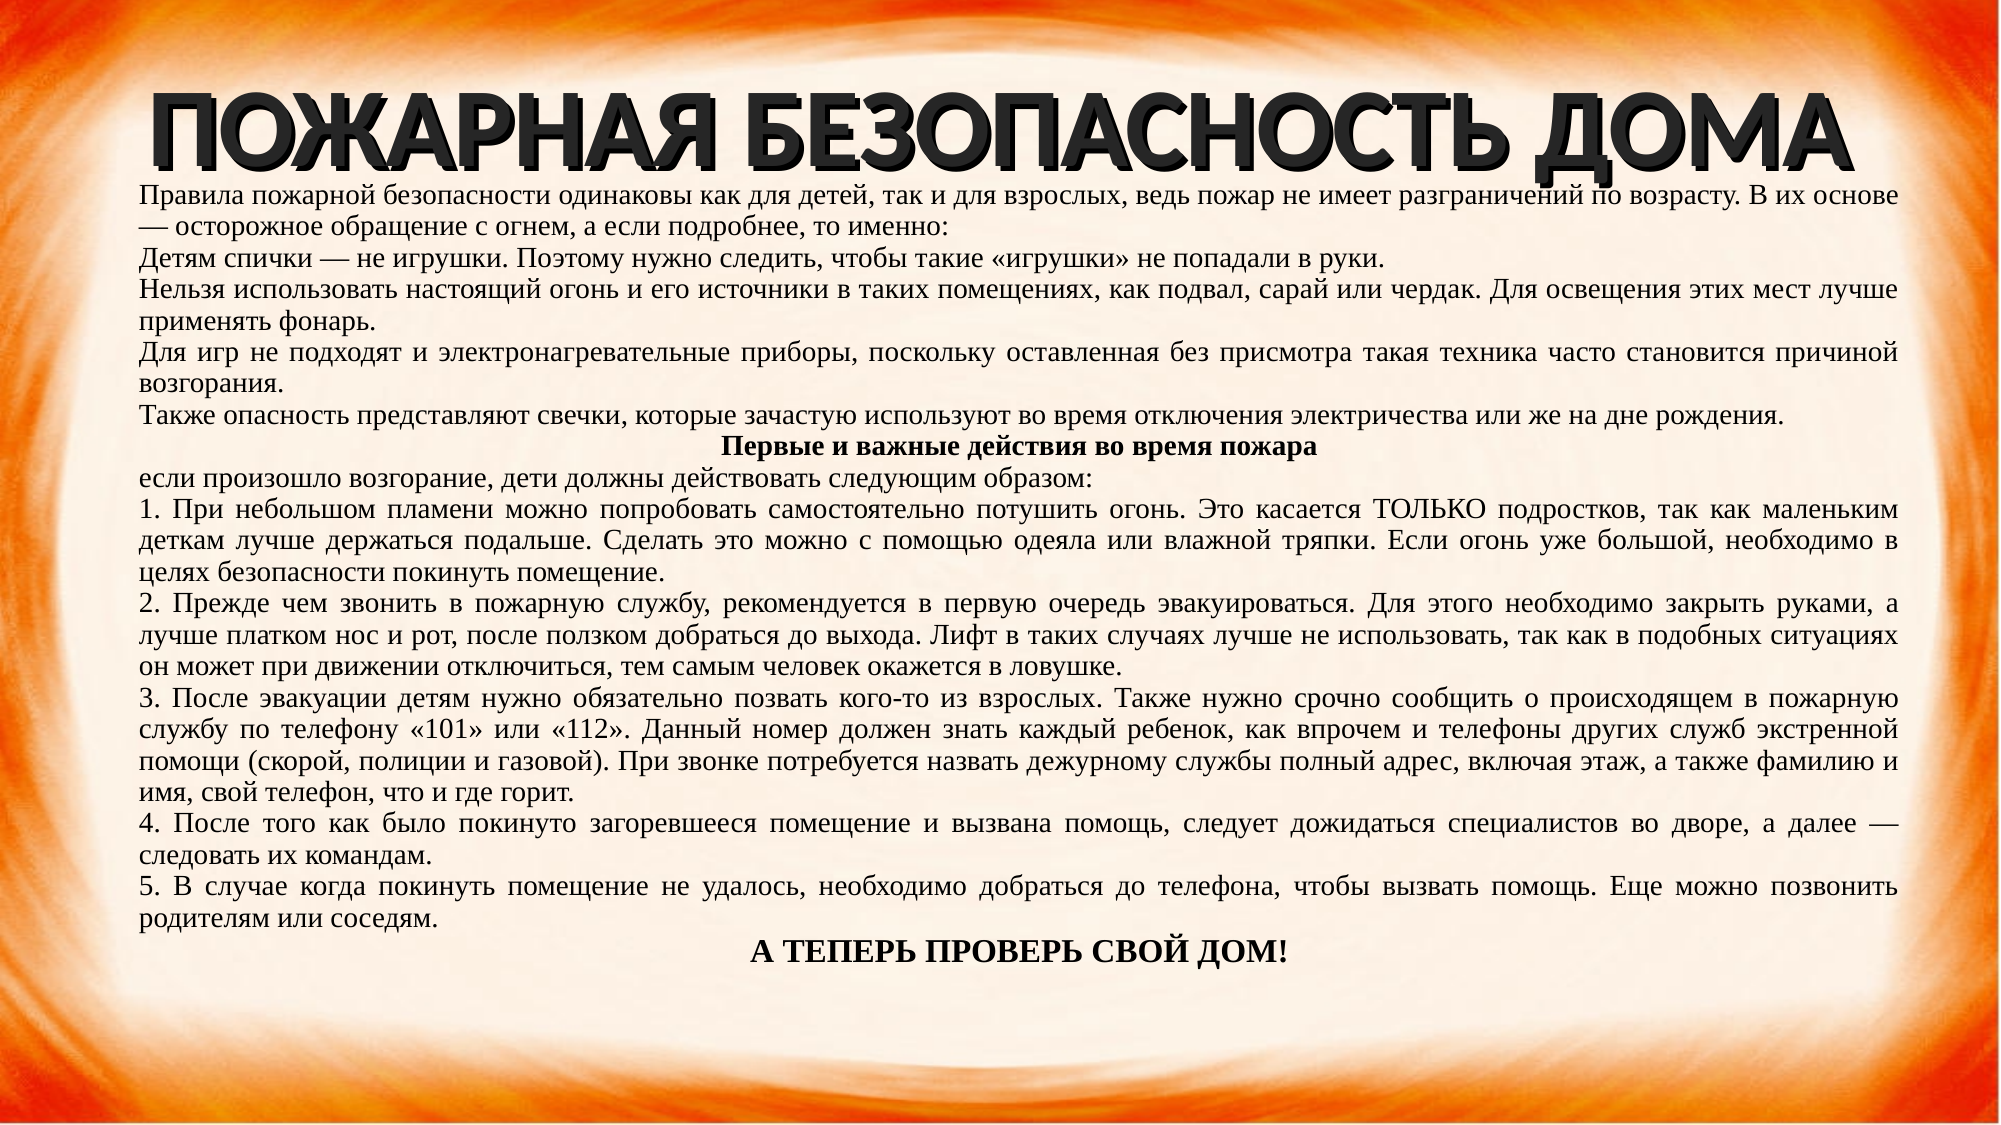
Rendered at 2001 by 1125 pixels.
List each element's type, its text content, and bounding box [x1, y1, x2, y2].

subtitle Правила пожарной безопасности одинаковы как для детей, так и для взрослых, ведь пожар не имеет разграничений по возрасту. В их основе — осторожное обращение с огнем, а если подробнее, то именно: Детям спички — не игрушки. Поэтому нужно следить, чтобы такие «игрушки» не попадали в руки. Нельзя использовать настоящий огонь и его источники в таких помещениях, как подвал, сарай или чердак. Для освещения этих мест лучше применять фонарь. Для игр не подходят и электронагревательные приборы, поскольку оставленная без присмотра такая техника часто становится причиной возгорания. Также опасность представляют свечки, которые зачастую используют во время отключения электричества или же на дне рождения. Первые и важные действия во время пожара если произошло возгорание, дети должны действовать следующим образом: 1. При небольшом пламени можно попробовать самостоятельно потушить огонь. Это касается ТОЛЬКО подростков, так как маленьким деткам лучше держаться подальше. Сделать это можно с помощью одеяла или влажной тряпки. Если огонь уже большой, необходимо в целях безопасности покинуть помещение. 2. Прежде чем звонить в пожарную службу, рекомендуется в первую очередь эвакуироваться. Для этого необходимо закрыть руками, а лучше платком нос и рот, после ползком добраться до выхода. Лифт в таких случаях лучше не использовать, так как в подобных ситуациях он может при движении отключиться, тем самым человек окажется в ловушке. 3. После эвакуации детям нужно обязательно позвать кого-то из взрослых. Также нужно срочно сообщить о происходящем в пожарную службу по телефону «101» или «112». Данный номер должен знать каждый ребенок, как впрочем и телефоны других служб экстренной помощи (скорой, полиции и газовой). При звонке потребуется назвать дежурному службы полный адрес, включая этаж, а также фамилию и имя, свой телефон, что и где горит. 4. После того как было покинуто загоревшееся помещение и вызвана помощь, следует дожидаться специалистов во дворе, а далее — следовать их командам. 5. В случае когда покинуть помещение не удалось, необходимо добраться до телефона, чтобы вызвать помощь. Еще можно позвонить родителям или соседям. А ТЕПЕРЬ ПРОВЕРЬ СВОЙ ДОМ! [123, 171, 1916, 980]
picture [0, 0, 2000, 1125]
text_box ПОЖАРНАЯ БЕЗОПАСНОСТЬ ДОМА [133, 47, 1867, 197]
